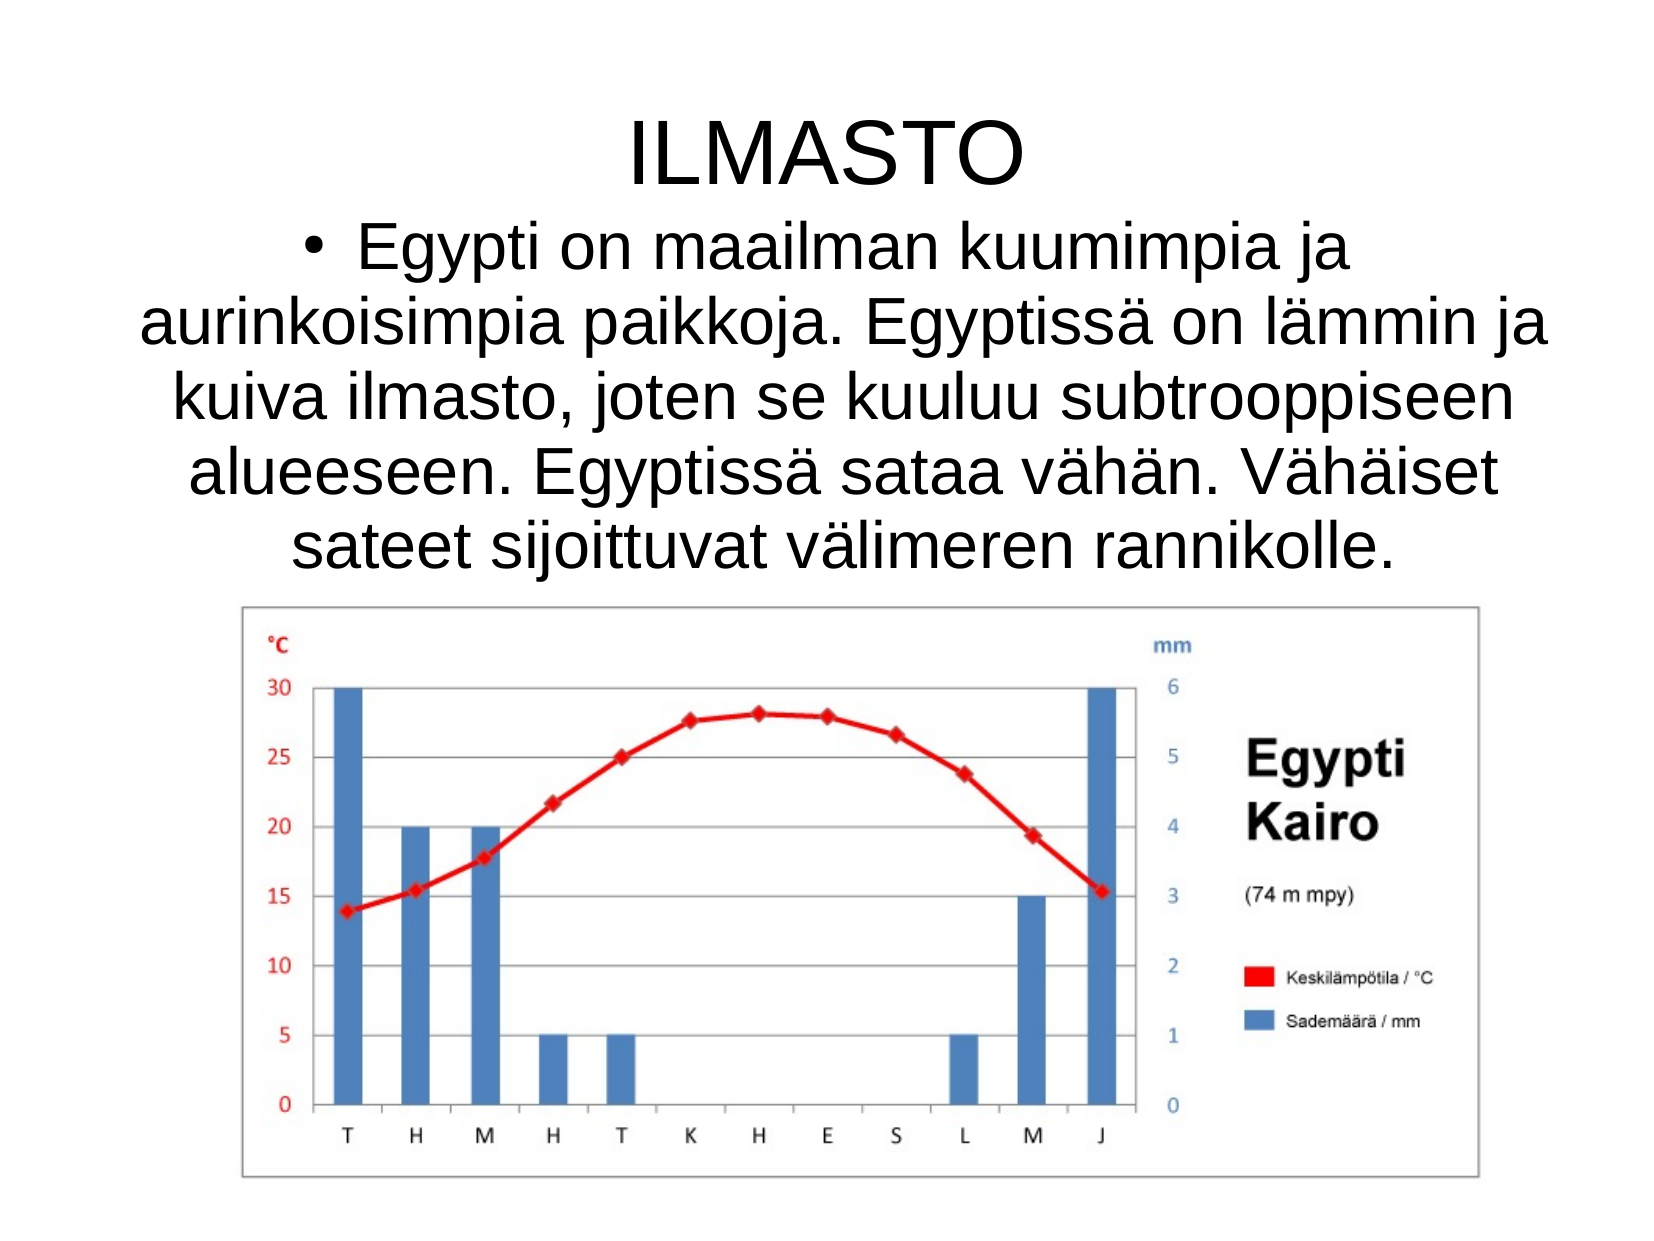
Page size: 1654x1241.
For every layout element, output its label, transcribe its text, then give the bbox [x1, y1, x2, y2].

picture [236, 602, 1487, 1184]
subtitle Egypti on maailman kuumimpia ja aurinkoisimpia paikkoja. Egyptissä on lämmin ja kuiva ilmasto, joten se kuuluu subtrooppiseen alueeseen. Egyptissä sataa vähän. Vähäiset sateet sijoittuvat välimeren rannikolle. [82, 36, 1571, 756]
